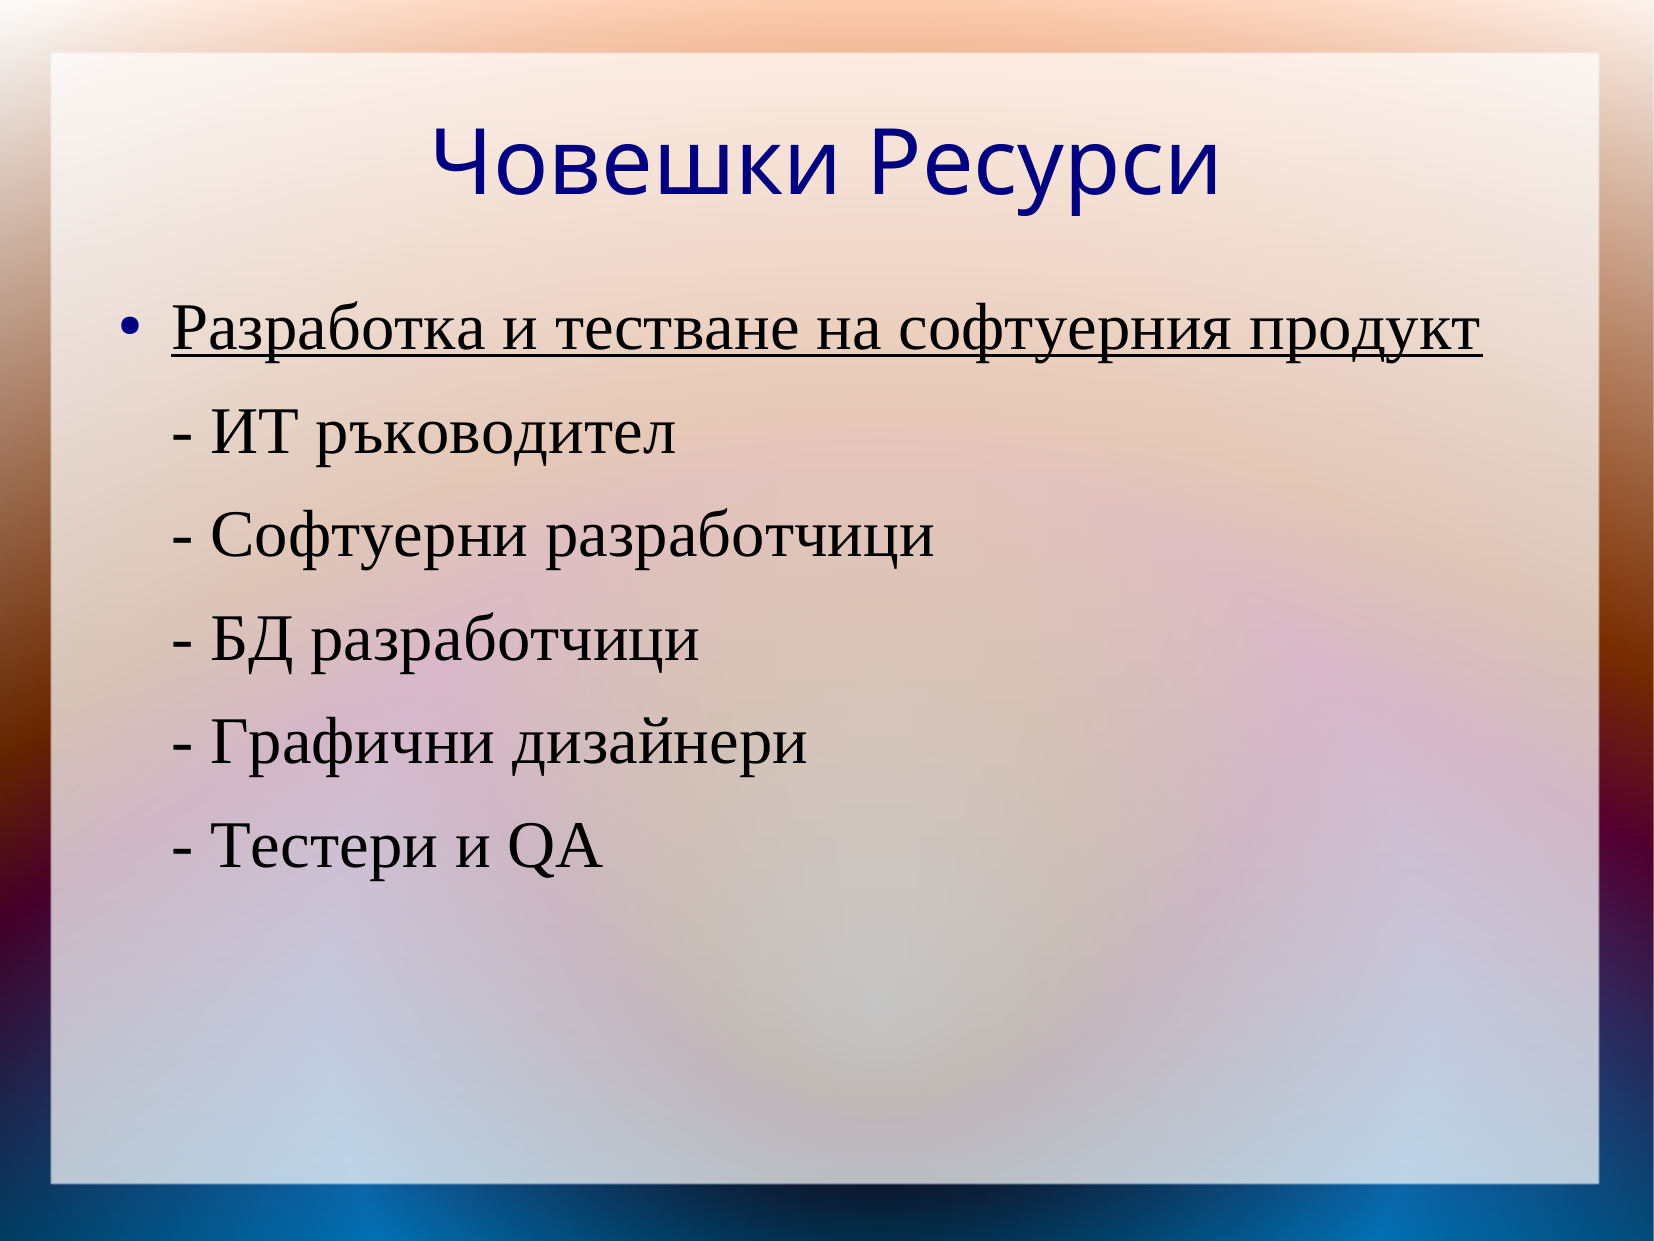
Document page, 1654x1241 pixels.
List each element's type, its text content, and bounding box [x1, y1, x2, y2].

list Разработка и тестване на софтуерния продукт - ИТ ръководител - Софтуерни разработчици - БД разработчици - Графични дизайнери - Тестери и QA [82, 290, 1571, 1034]
title Човешки Ресурси [82, 55, 1571, 263]
picture [0, 0, 1654, 1241]
